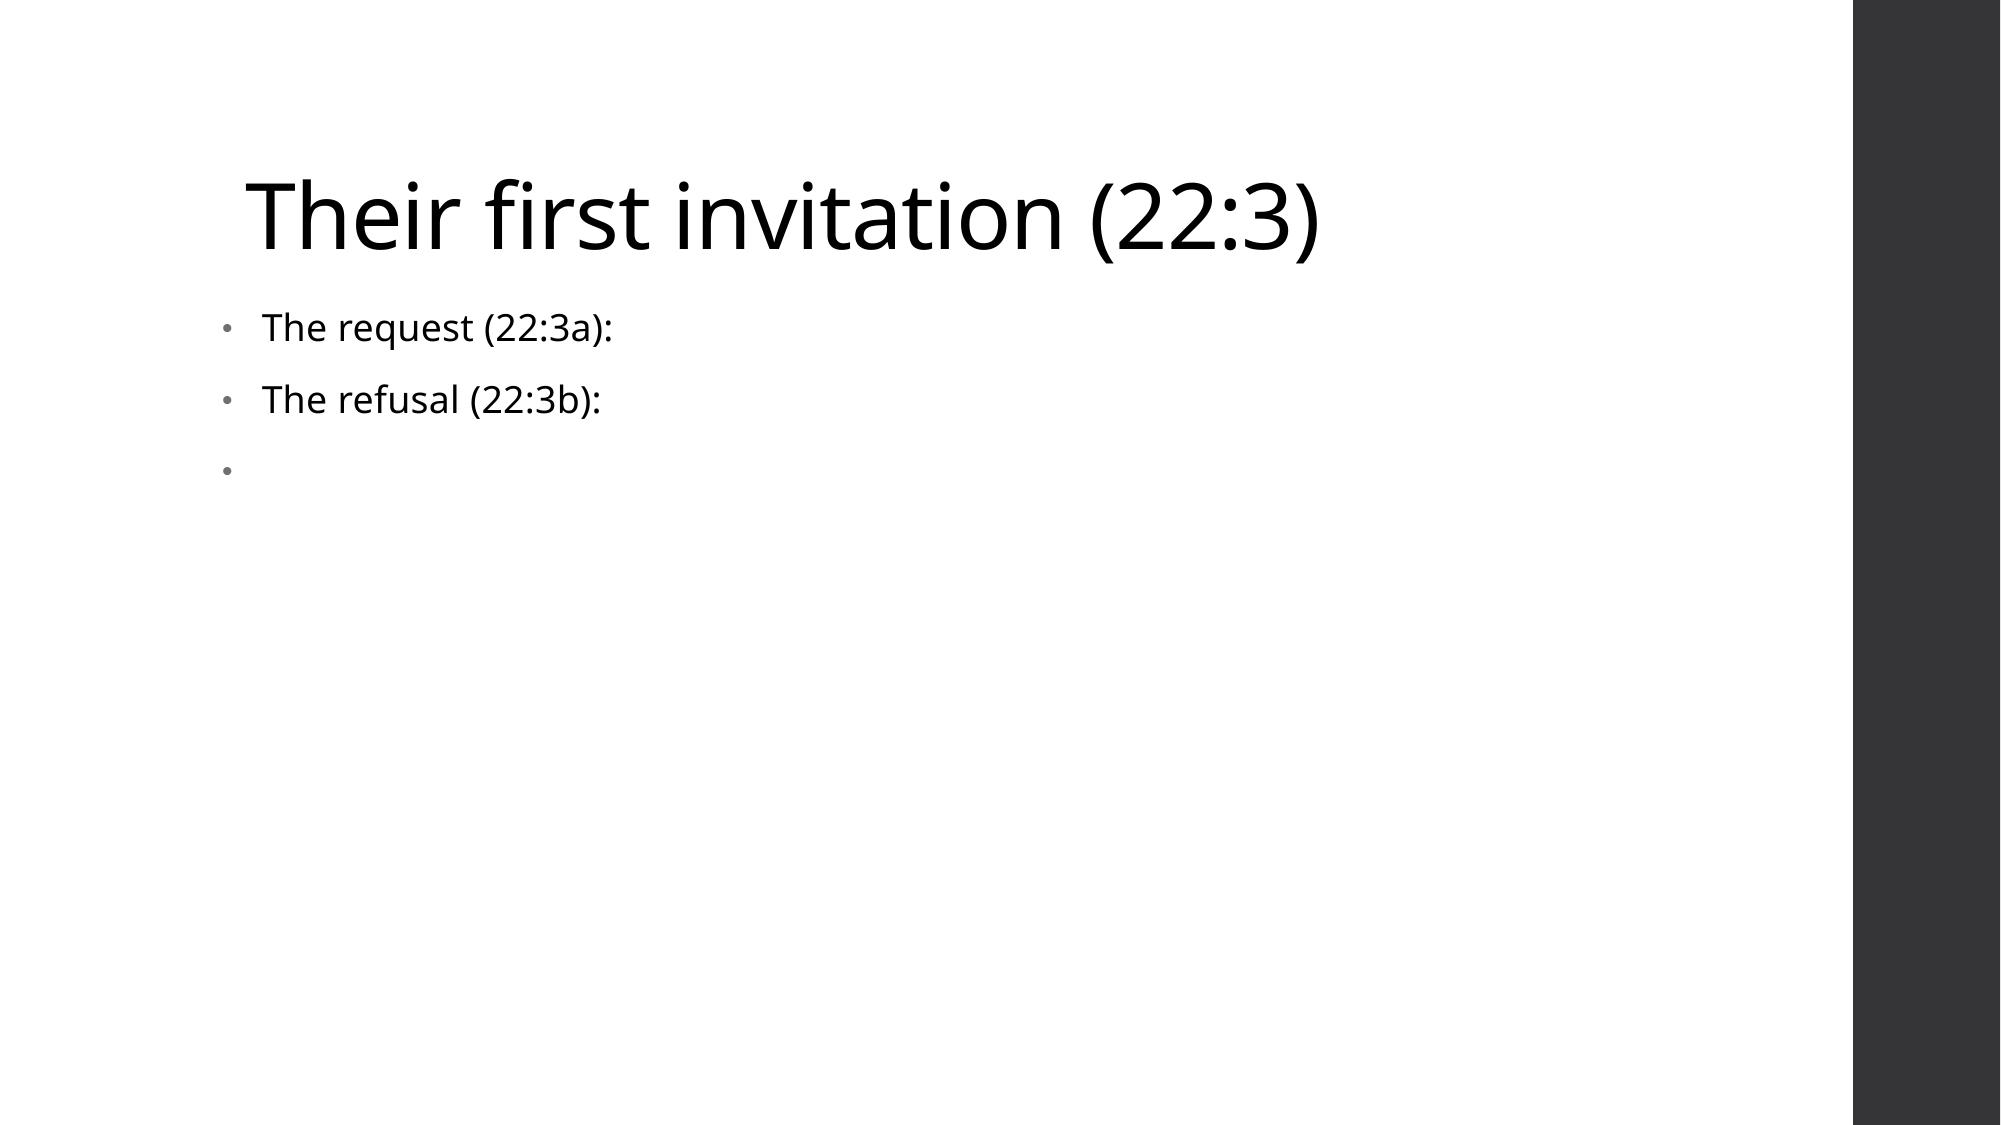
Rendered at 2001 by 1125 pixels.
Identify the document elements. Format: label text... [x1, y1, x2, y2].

title Their first invitation (22:3) [206, 60, 1797, 278]
list The request (22:3a): The refusal (22:3b): [206, 299, 1617, 1014]
